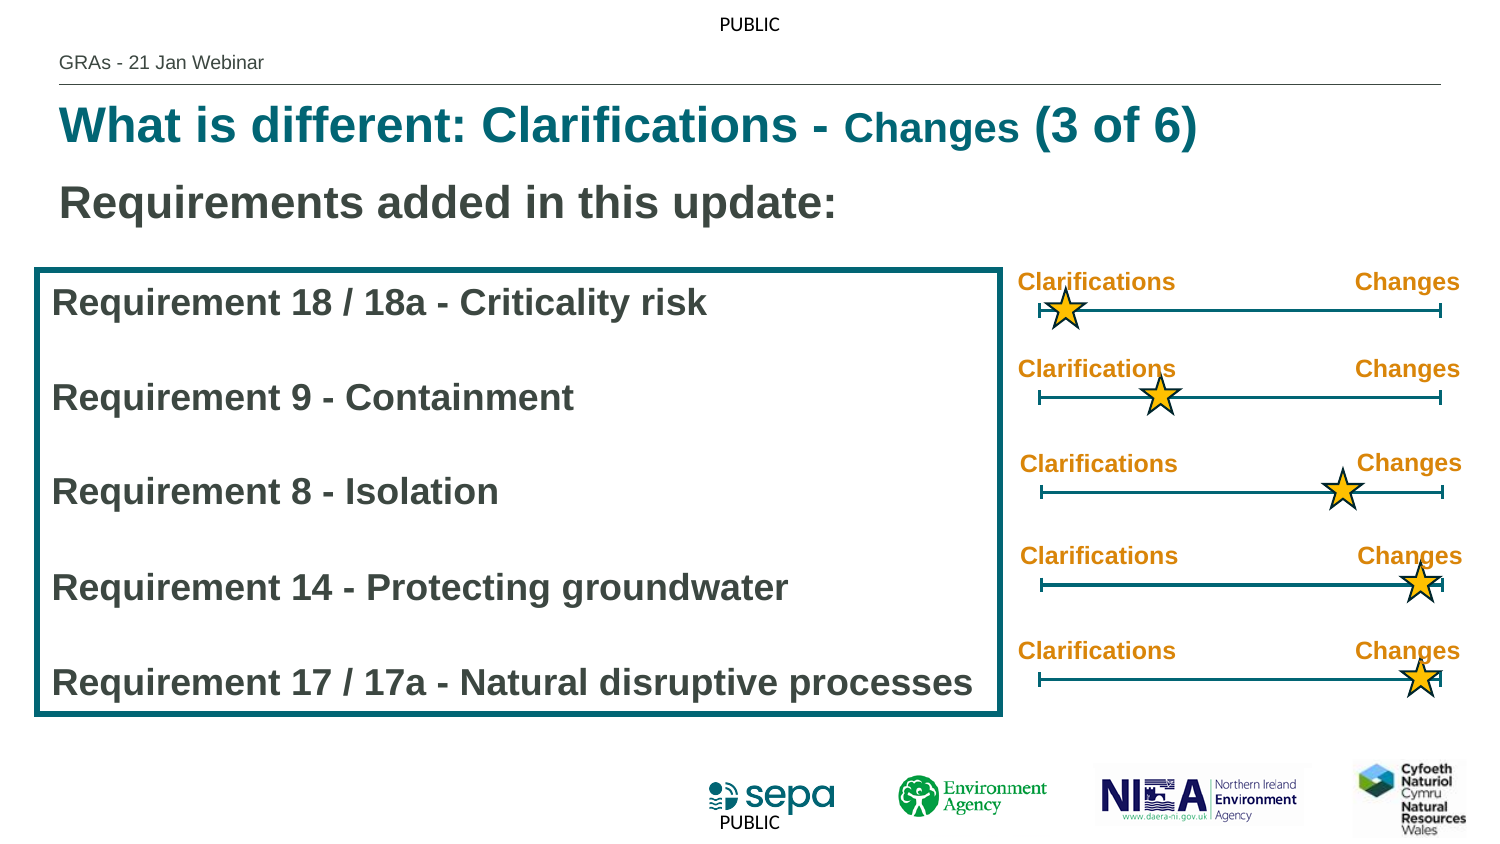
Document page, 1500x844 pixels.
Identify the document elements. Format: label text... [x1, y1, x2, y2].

text_box Clarifications [1011, 355, 1183, 383]
text_box [1401, 668, 1441, 696]
text_box [1401, 573, 1441, 601]
text_box Changes [1349, 543, 1471, 573]
list What is different: Clarifications - Changes (3 of 6) [59, 99, 1442, 163]
text_box Changes [1349, 450, 1471, 480]
text_box [1046, 296, 1086, 328]
list GRAs - 21 Jan Webinar [58, 53, 401, 75]
text_box [1141, 383, 1181, 414]
text_box Requirement 18 / 18a - Criticality risk Requirement 9 - Containment Requirement 8 - Isolation Requirement 14 - Protecting groundwater Requirement 17 / 17a - Natural disruptive processes [36, 270, 1001, 715]
text_box Clarifications [1013, 450, 1185, 477]
text_box Changes [1347, 355, 1469, 386]
text_box Clarifications [1011, 638, 1183, 665]
text_box Changes [1347, 268, 1469, 299]
text_box Changes [1347, 637, 1469, 668]
text_box [1323, 469, 1363, 508]
list Requirements added in this update: [58, 178, 937, 242]
text_box Clarifications [1013, 543, 1185, 570]
text_box Clarifications [1011, 269, 1183, 296]
